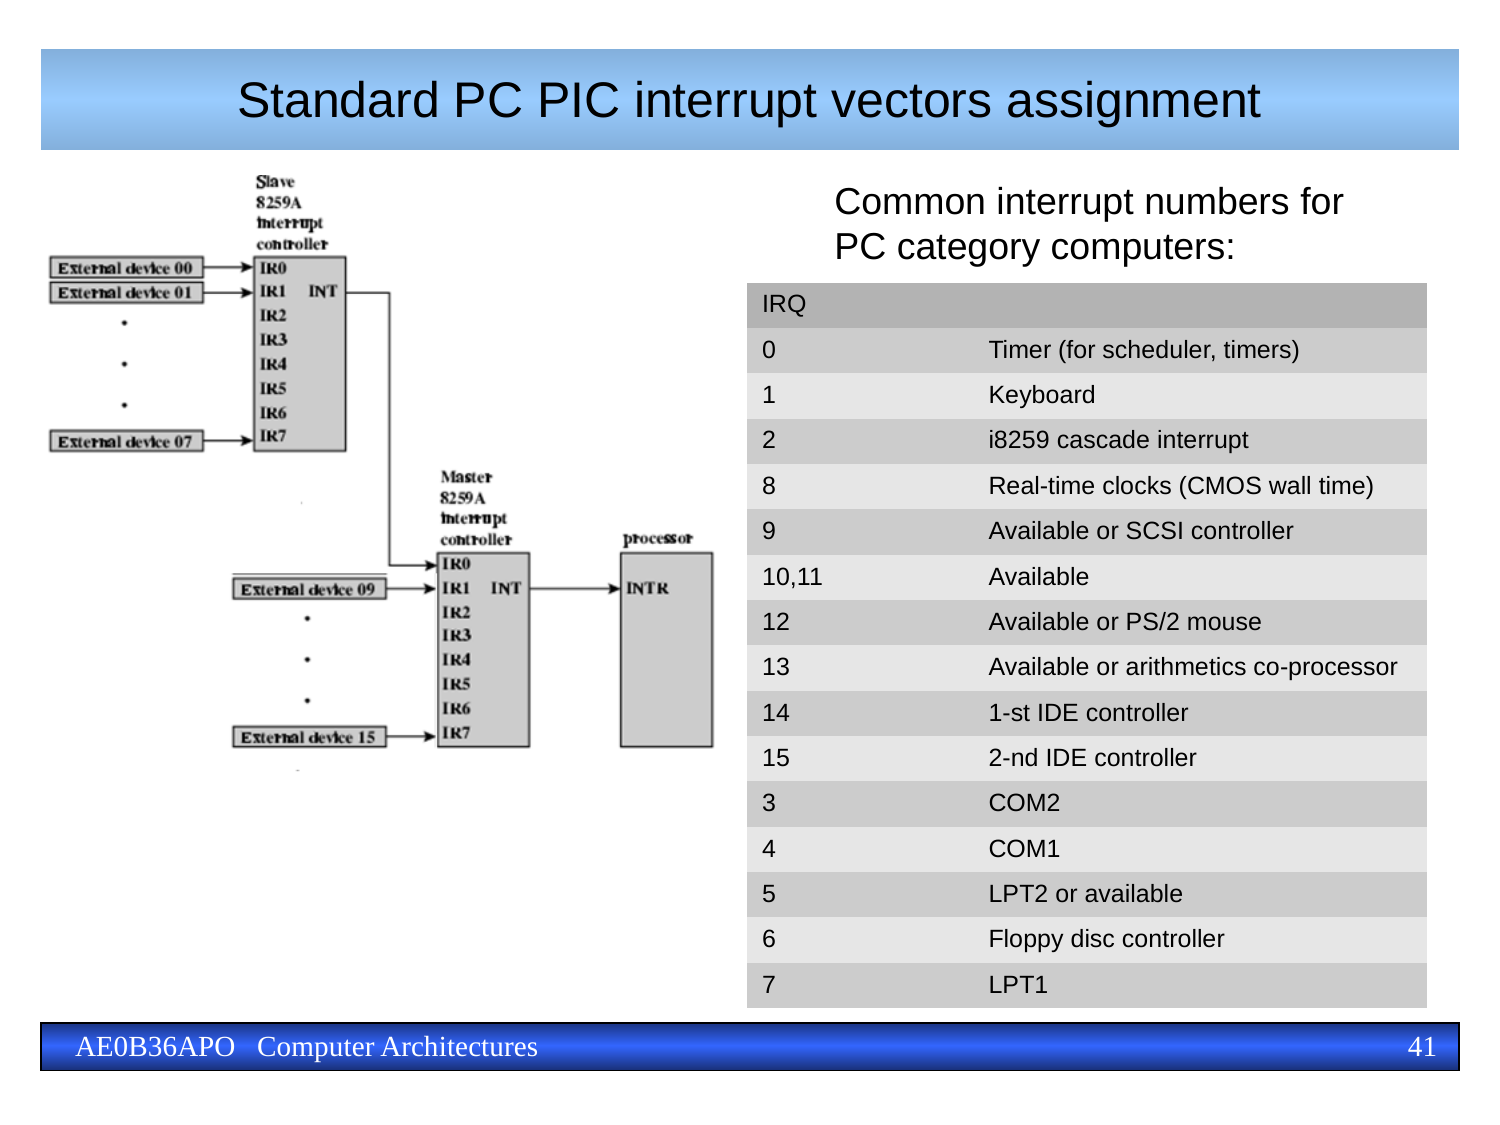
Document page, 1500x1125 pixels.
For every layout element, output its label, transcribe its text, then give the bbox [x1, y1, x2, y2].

table_cell Available or SCSI controller [974, 509, 1427, 555]
table_cell 5 [747, 872, 974, 917]
table_cell 14 [747, 691, 974, 736]
table_cell 2-nd IDE controller [974, 736, 1427, 781]
table_cell 12 [747, 600, 974, 645]
table_cell COM1 [974, 827, 1427, 872]
table_cell 15 [747, 736, 974, 781]
table_cell 0 [747, 328, 974, 373]
table_cell Timer (for scheduler, timers) [974, 328, 1427, 373]
table_cell Keyboard [974, 373, 1427, 419]
table_cell Available [974, 555, 1427, 600]
table_cell LPT2 or available [974, 872, 1427, 917]
table_cell LPT1 [974, 963, 1427, 1008]
table_cell 4 [747, 827, 974, 872]
table_cell 1-st IDE controller [974, 691, 1427, 736]
table_cell 3 [747, 781, 974, 827]
table_cell 8 [747, 464, 974, 509]
table_cell i8259 cascade interrupt [974, 419, 1427, 464]
table_cell Real-time clocks (CMOS wall time) [974, 464, 1427, 509]
table_header IRQ [747, 283, 974, 328]
table_cell 1 [747, 373, 974, 419]
table_header [974, 283, 1427, 328]
table_cell Floppy disc controller [974, 917, 1427, 963]
picture [46, 175, 723, 774]
table_cell 6 [747, 917, 974, 963]
table_cell 9 [747, 509, 974, 555]
table_cell 13 [747, 645, 974, 691]
table_cell 7 [747, 963, 974, 1008]
table_cell 2 [747, 419, 974, 464]
table_cell Available or arithmetics co-processor [974, 645, 1427, 691]
table_cell 10,11 [747, 555, 974, 600]
table_cell COM2 [974, 781, 1427, 827]
text_box Common interrupt numbers for PC category computers: [819, 169, 1394, 275]
title Standard PC PIC interrupt vectors assignment [41, 49, 1459, 150]
table_cell Available or PS/2 mouse [974, 600, 1427, 645]
